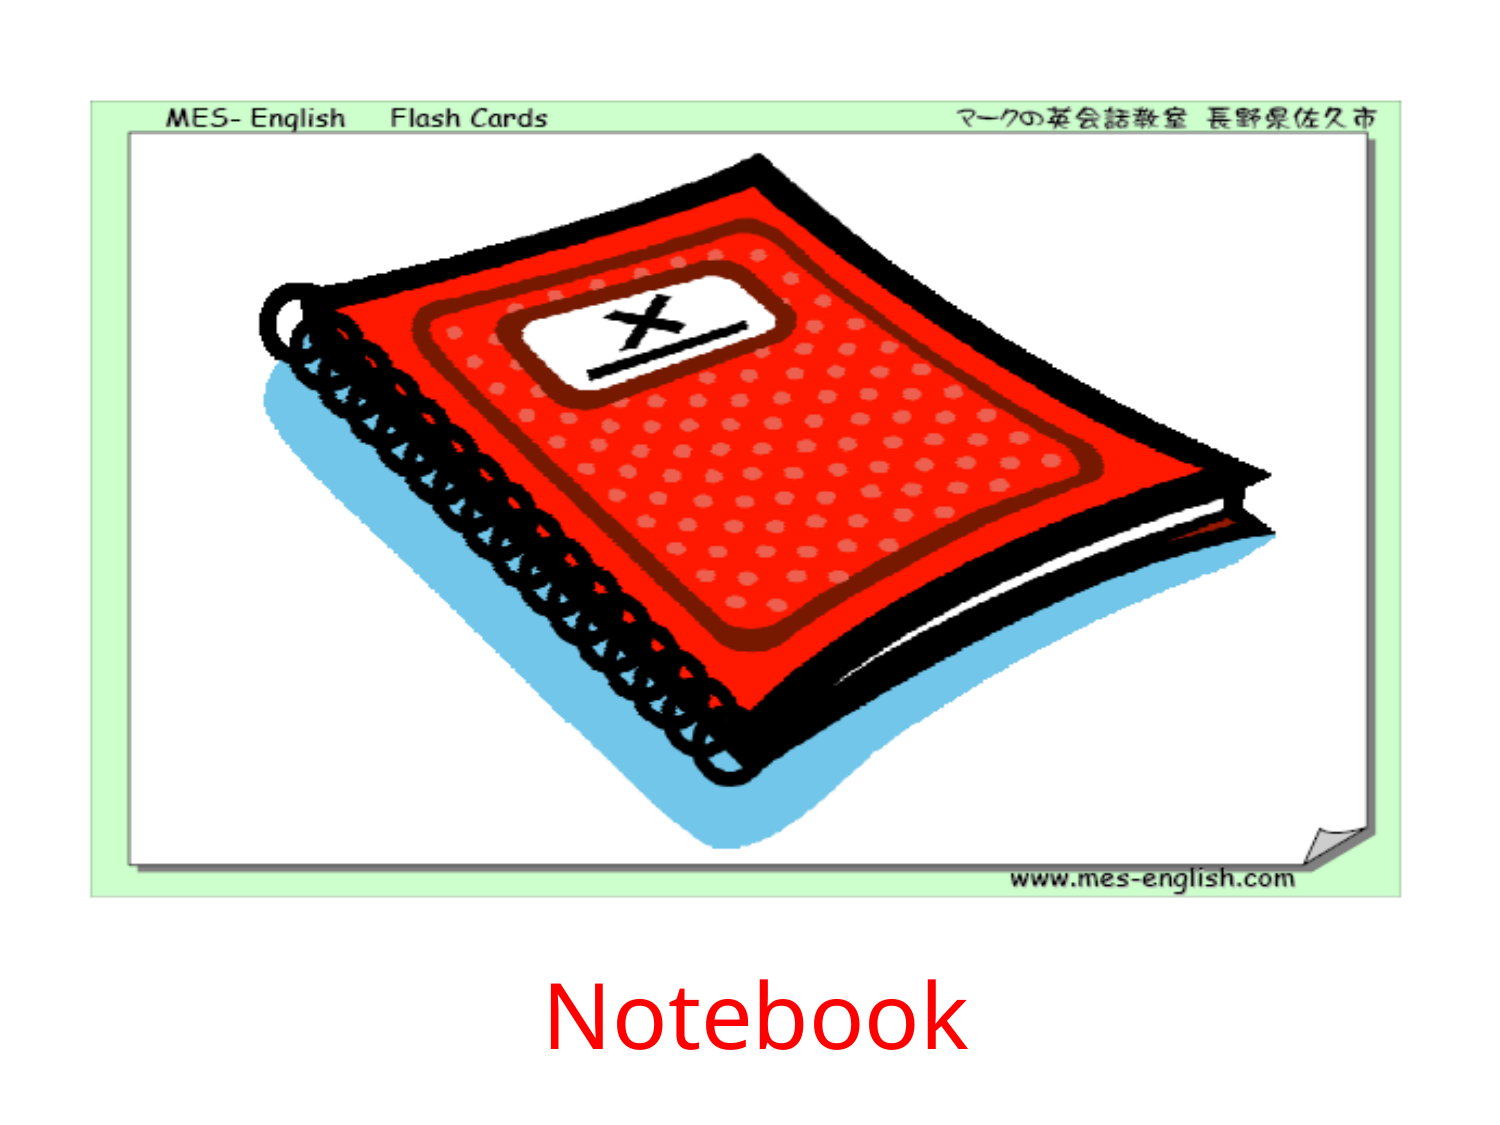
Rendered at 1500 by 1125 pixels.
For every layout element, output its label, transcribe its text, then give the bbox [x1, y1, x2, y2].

text_box Notebook [99, 949, 1413, 1076]
picture [67, 86, 1415, 913]
